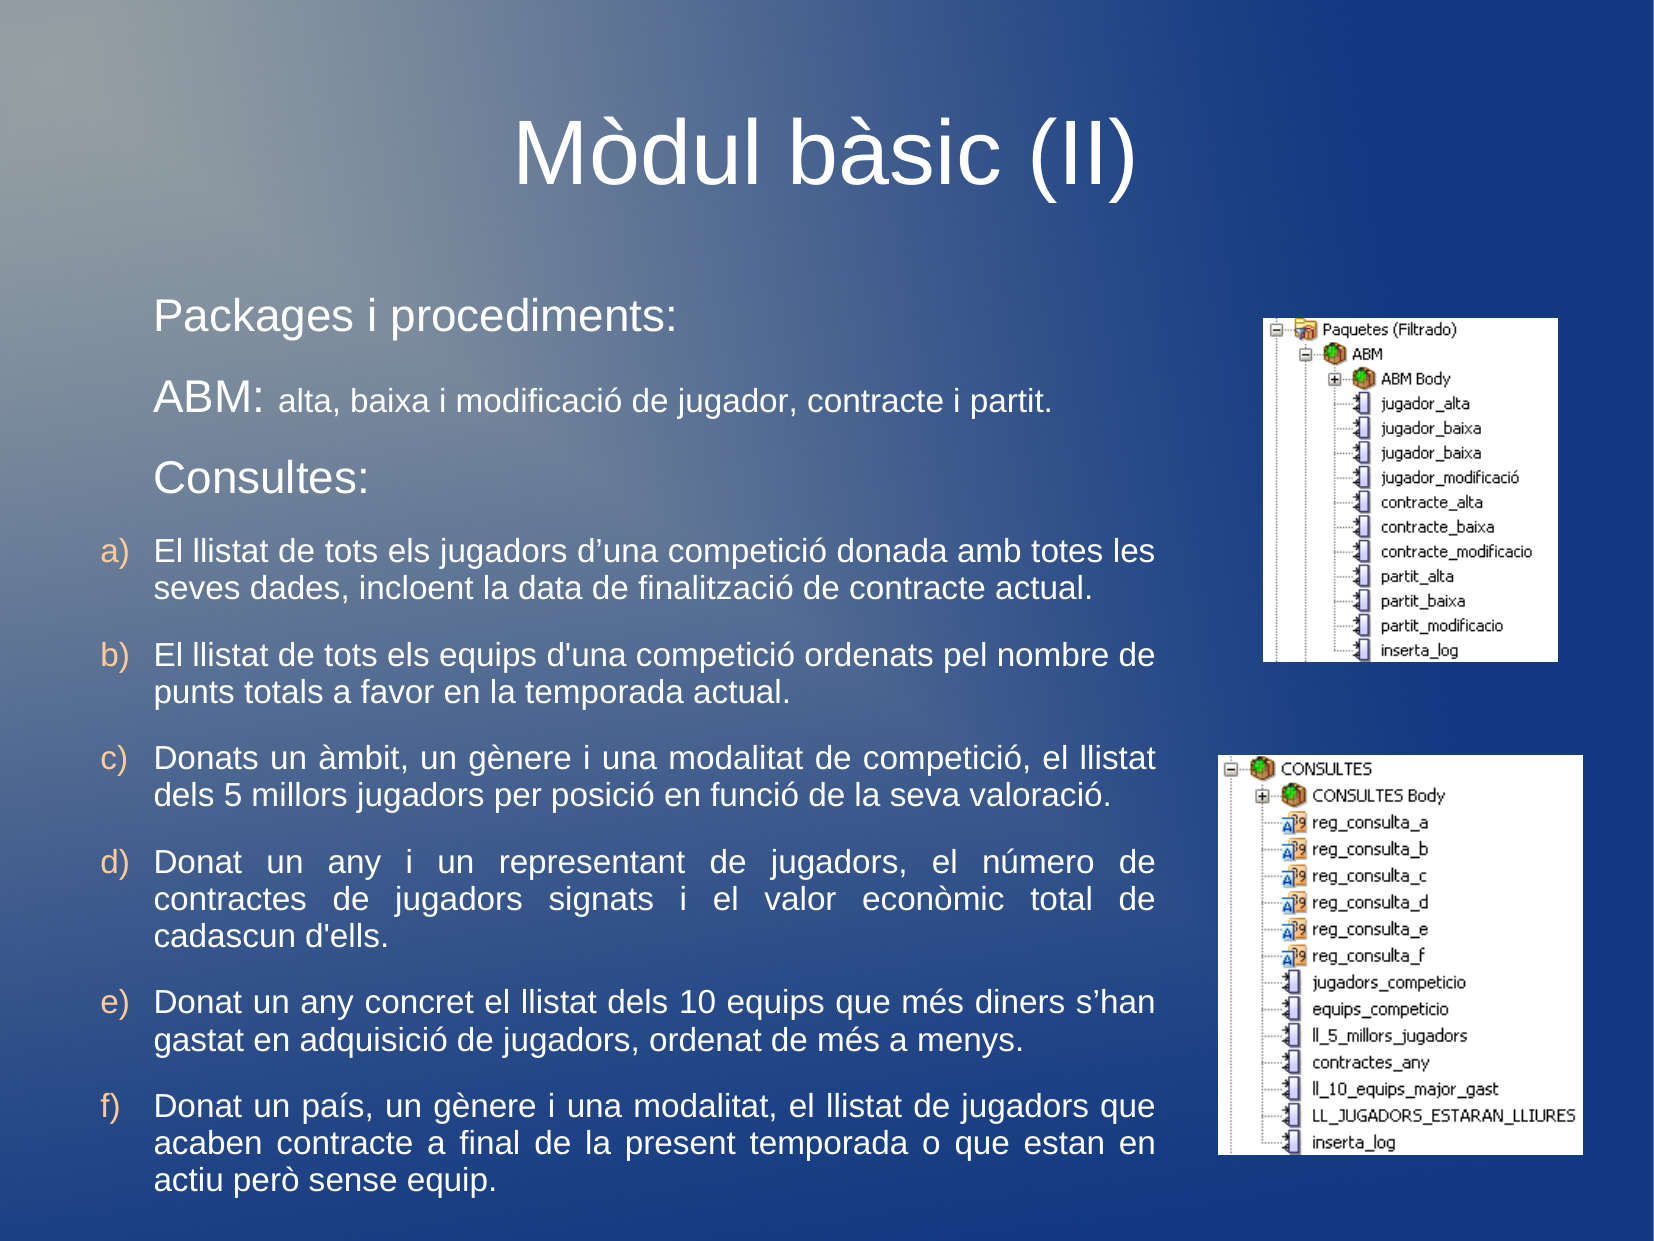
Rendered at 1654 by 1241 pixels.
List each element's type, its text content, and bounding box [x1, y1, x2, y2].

list Packages i procediments: ABM: alta, baixa i modificació de jugador, contracte i partit. Consultes: El llistat de tots els jugadors d’una competició donada amb totes les seves dades, incloent la data de finalització de contracte actual. El llistat de tots els equips d'una competició ordenats pel nombre de punts totals a favor en la temporada actual. Donats un àmbit, un gènere i una modalitat de competició, el llistat dels 5 millors jugadors per posició en funció de la seva valoració. Donat un any i un representant de jugadors, el número de contractes de jugadors signats i el valor econòmic total de cadascun d'ells. Donat un any concret el llistat dels 10 equips que més diners s’han gastat en adquisició de jugadors, ordenat de més a menys. Donat un país, un gènere i una modalitat, el llistat de jugadors que acaben contracte a final de la present temporada o que estan en actiu però sense equip. [82, 290, 1158, 1202]
title Mòdul bàsic (II) [82, 49, 1571, 257]
picture [0, 0, 1654, 1241]
